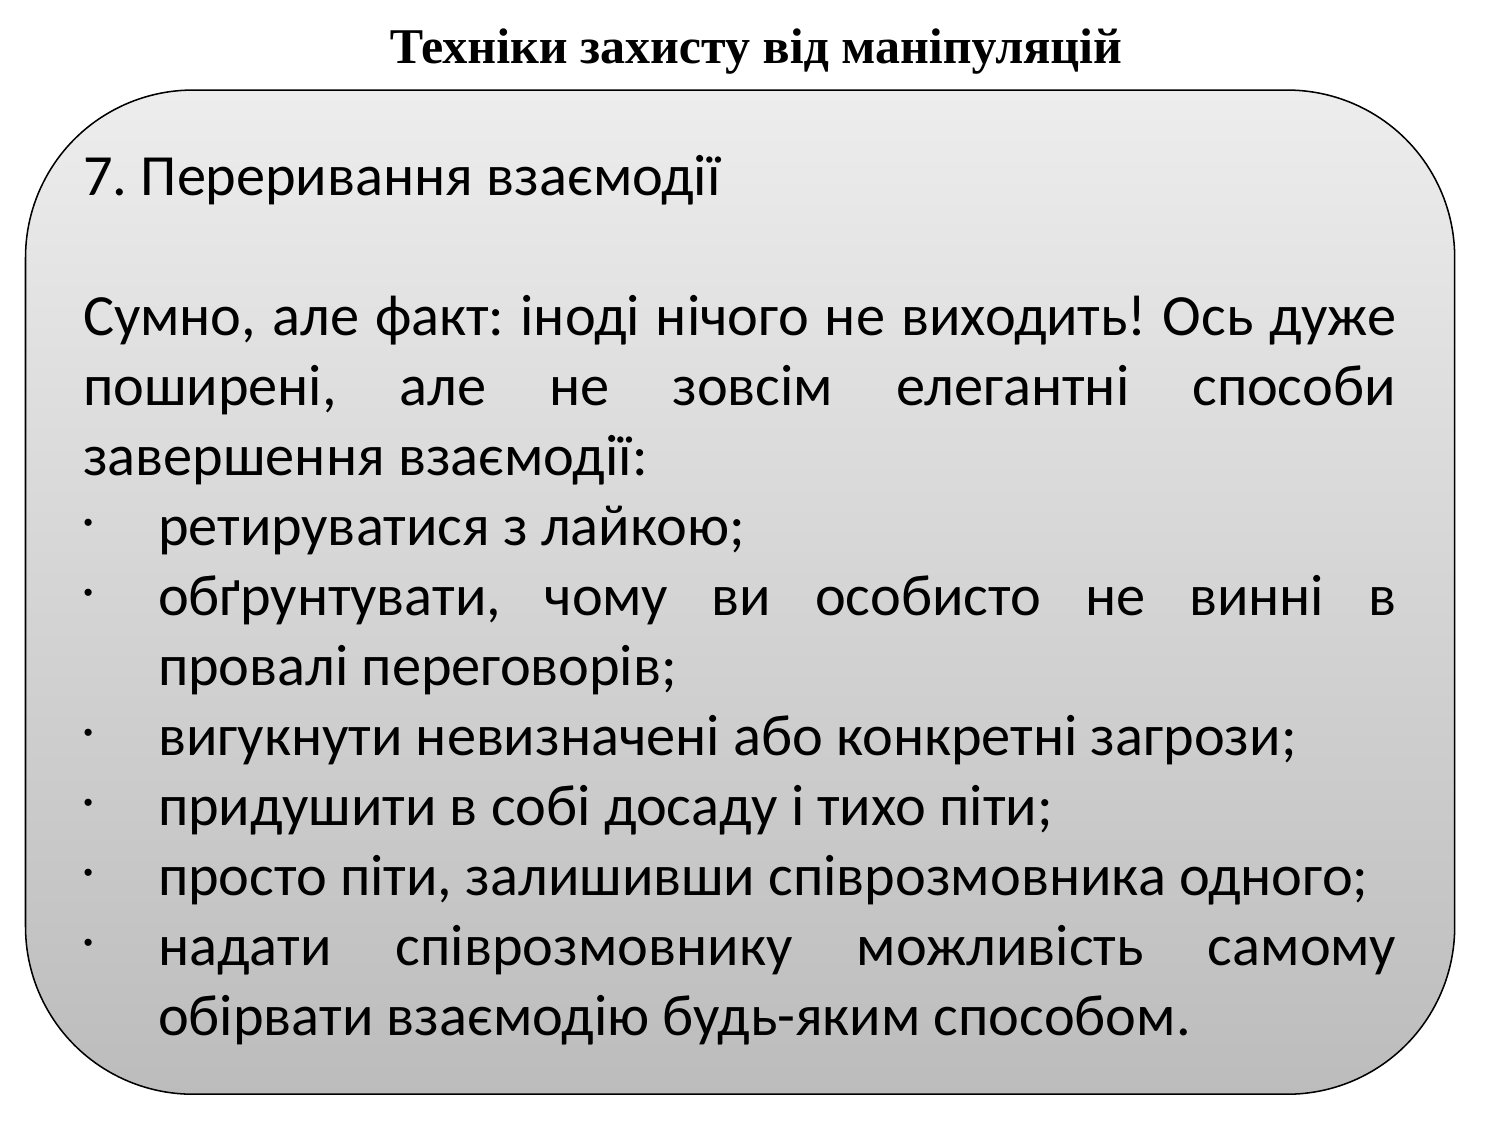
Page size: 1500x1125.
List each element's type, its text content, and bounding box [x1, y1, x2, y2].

text_box 7. Переривання взаємодії Сумно, але факт: іноді нічого не виходить! Ось дуже поширені, але не зовсім елегантні способи завершення взаємодії: ретируватися з лайкою; обґрунтувати, чому ви особисто не винні в провалі переговорів; вигукнути невизначені або конкретні загрози; придушити в собі досаду і тихо піти; просто піти, залишивши співрозмовника одного; надати співрозмовнику можливість самому обірвати взаємодію будь-яким способом. [25, 187, 1455, 1095]
title Техніки захисту від маніпуляцій [41, 6, 1471, 209]
